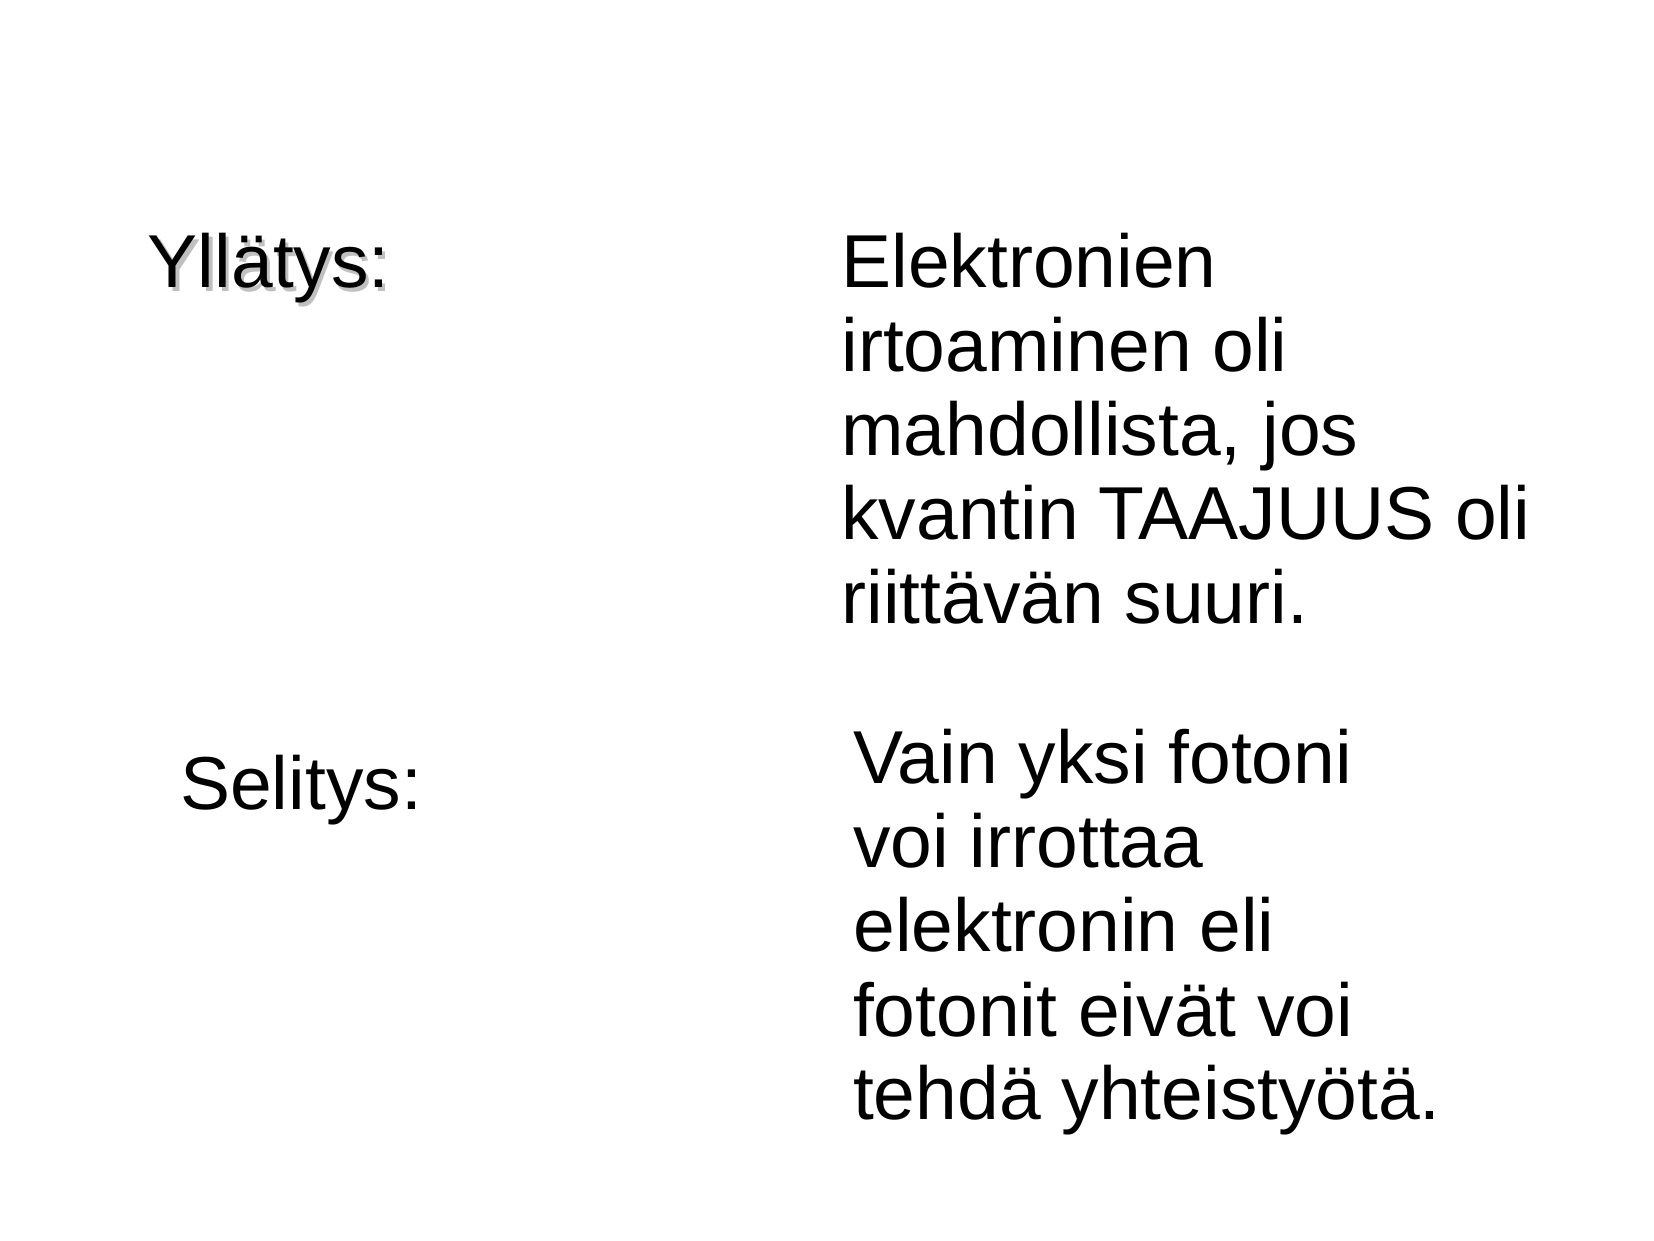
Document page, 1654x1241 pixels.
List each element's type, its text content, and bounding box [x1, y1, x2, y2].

text_box Yllätys: [133, 212, 497, 480]
text_box Vain yksi fotoni voi irrottaa elektronin eli fotonit eivät voi tehdä yhteistyötä. [838, 708, 1462, 1144]
text_box Selitys: [165, 734, 603, 1002]
text_box Elektronien irtoaminen oli mahdollista, jos kvantin TAAJUUS oli riittävän suuri. [826, 212, 1560, 648]
